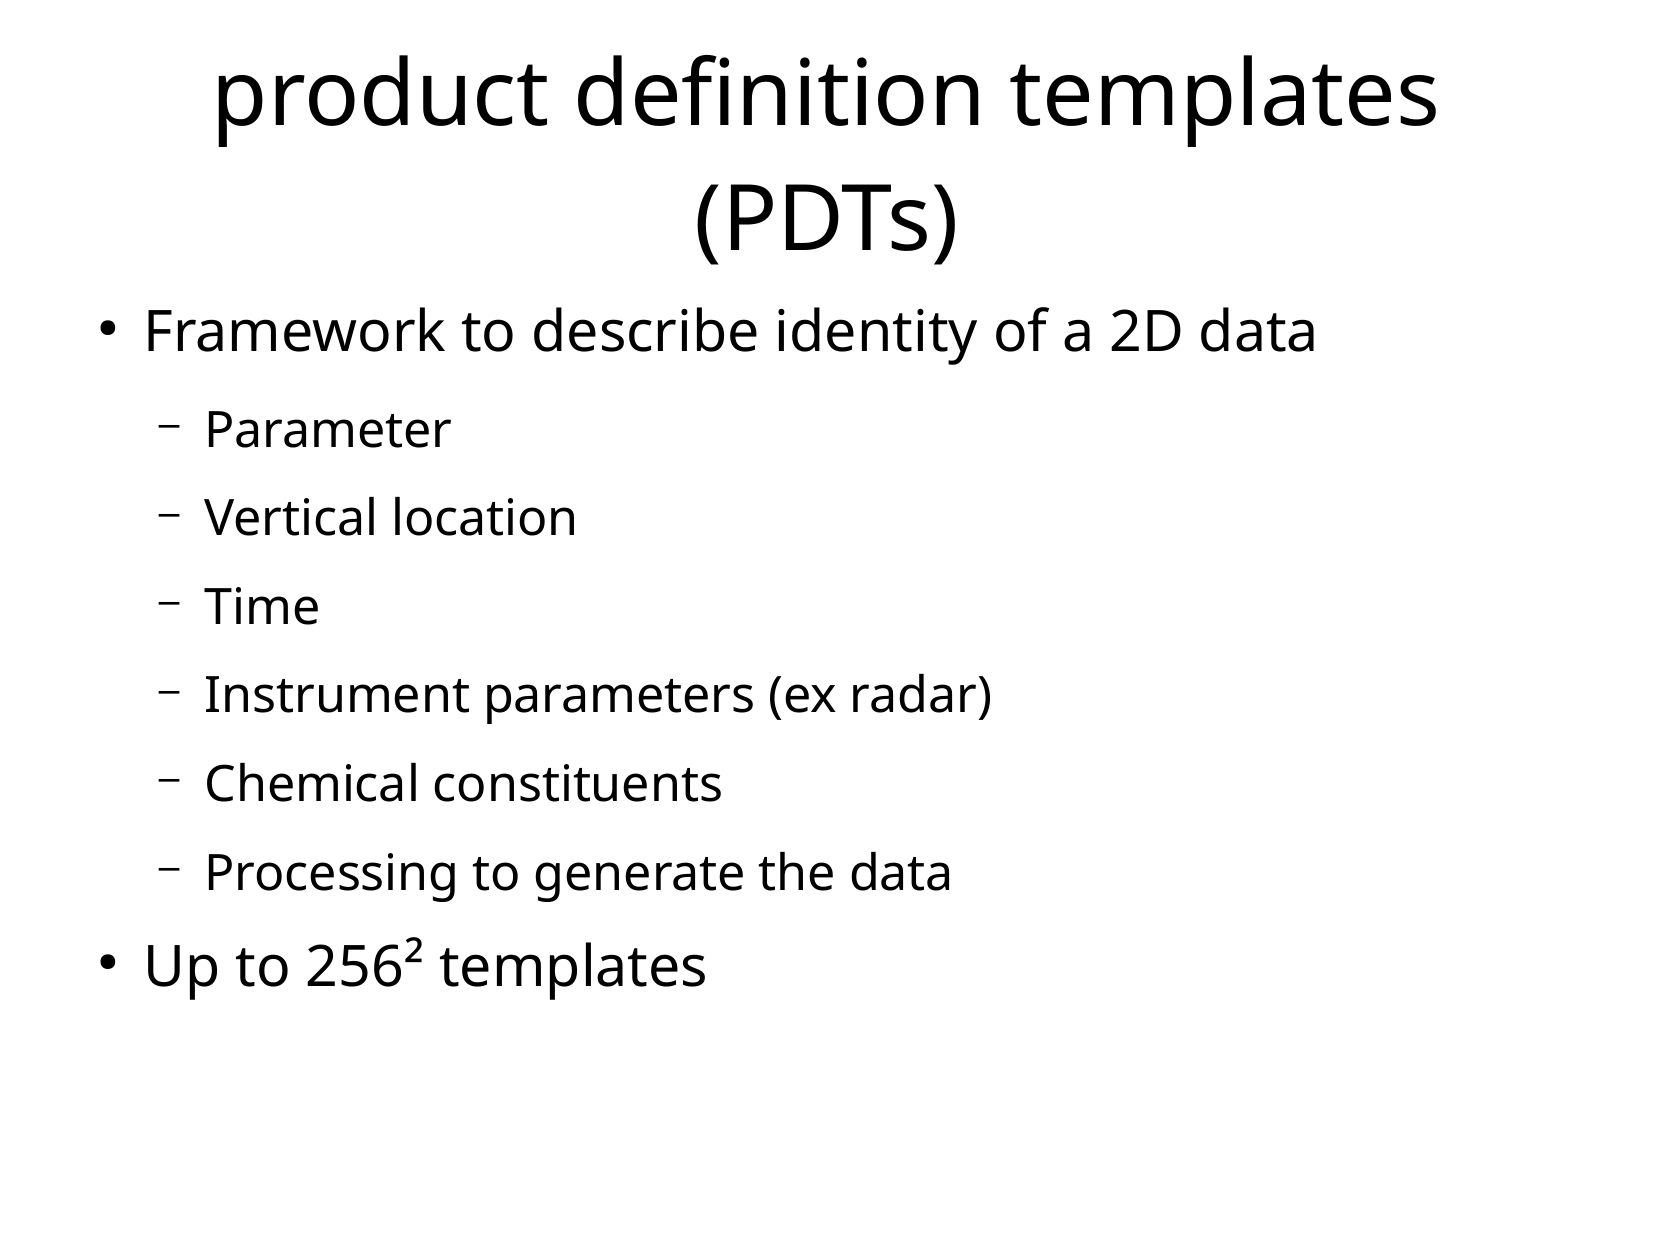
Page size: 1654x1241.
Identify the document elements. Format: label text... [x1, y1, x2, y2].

title product definition templates (PDTs) [82, 49, 1571, 257]
list Framework to describe identity of a 2D data Parameter Vertical location Time Instrument parameters (ex radar) Chemical constituents Processing to generate the data Up to 256² templates [82, 290, 1538, 1010]
